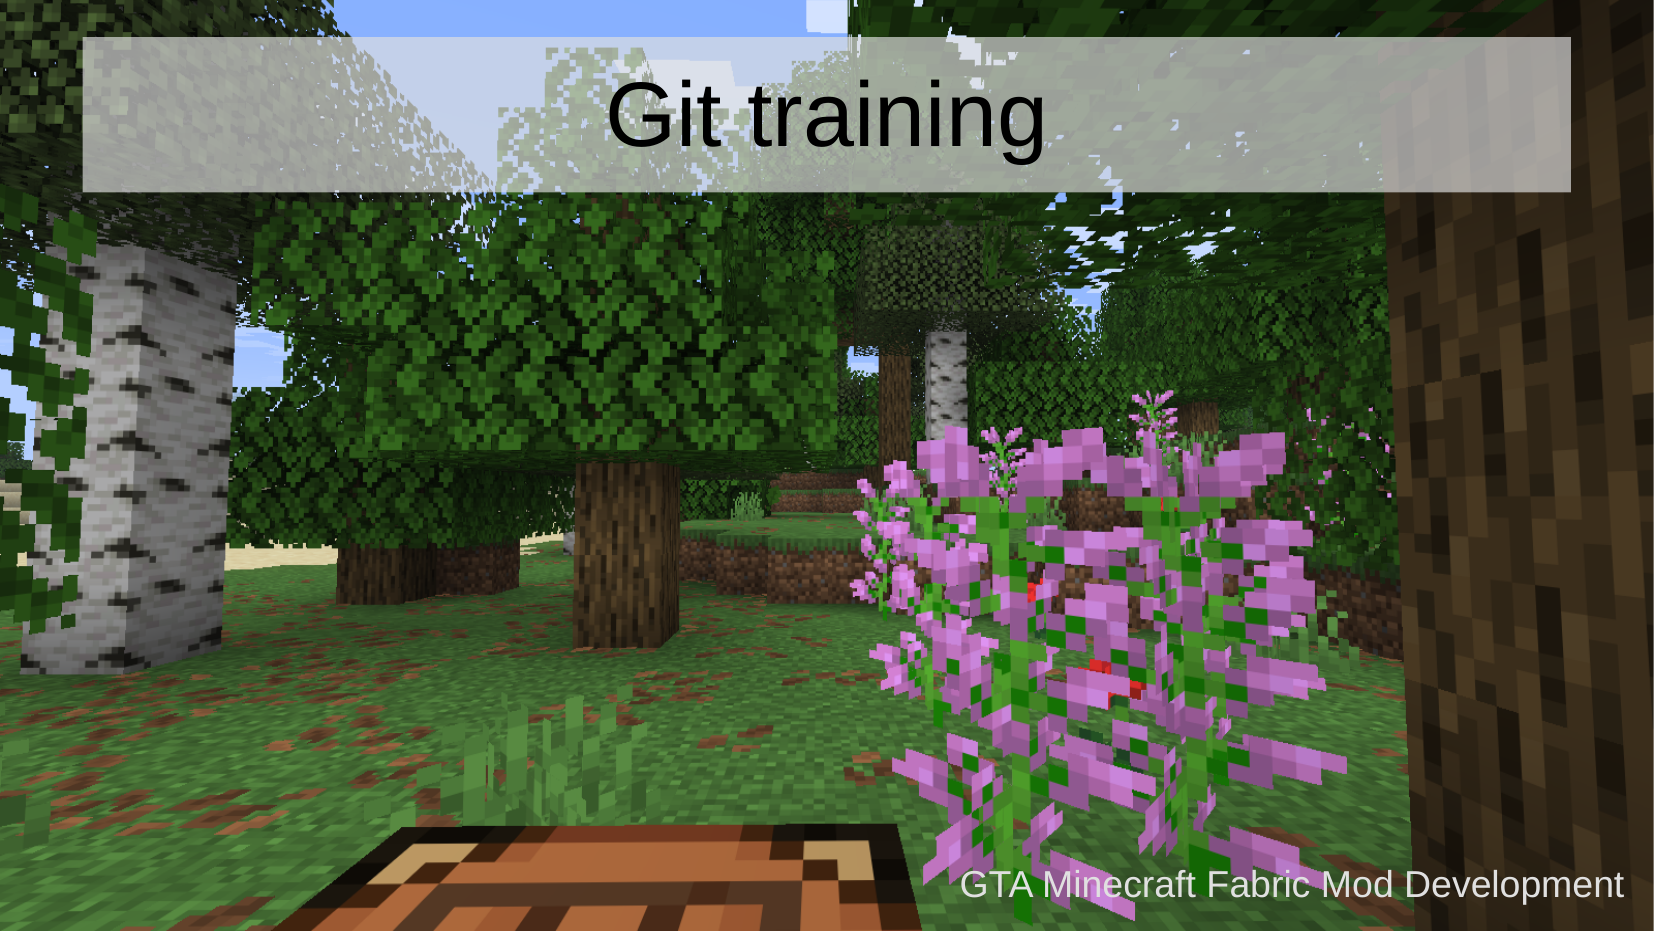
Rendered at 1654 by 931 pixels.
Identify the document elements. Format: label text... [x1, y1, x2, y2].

title Git training [82, 37, 1571, 193]
picture [0, 0, 1654, 931]
